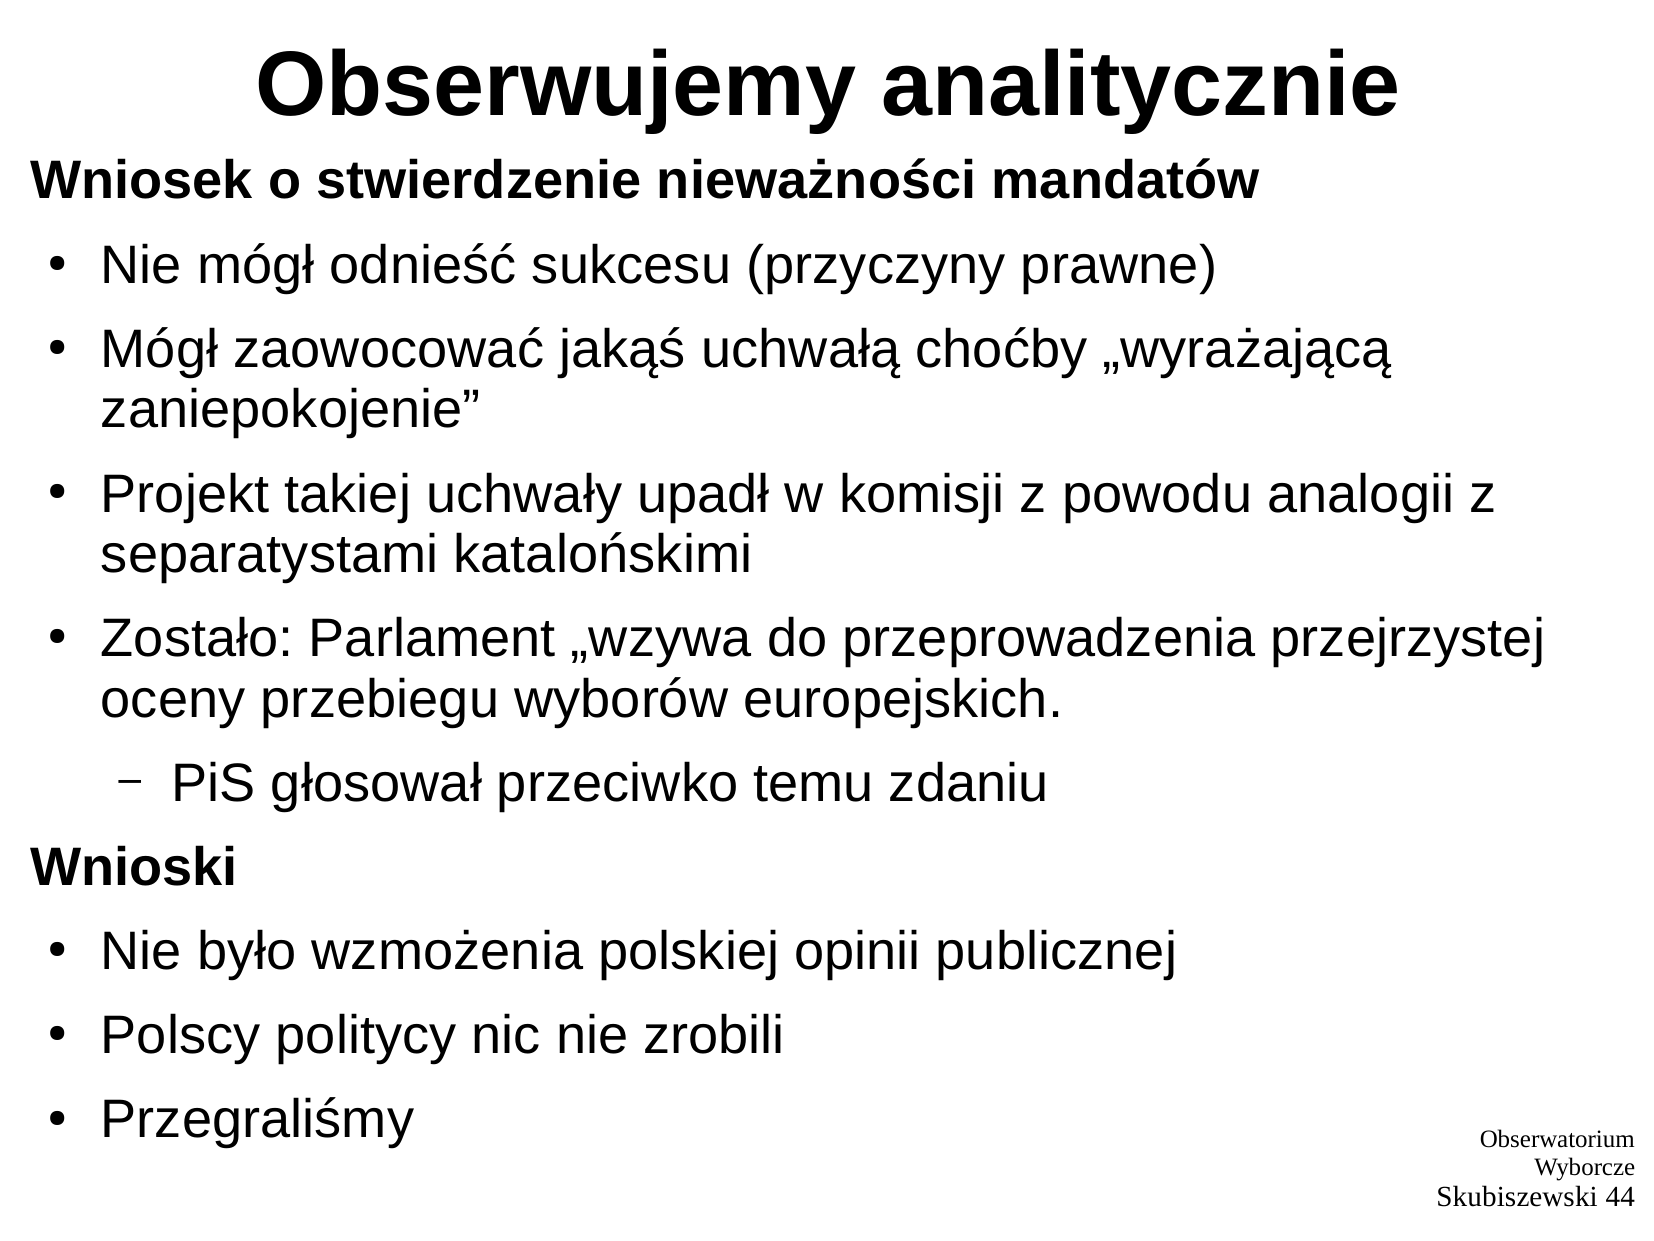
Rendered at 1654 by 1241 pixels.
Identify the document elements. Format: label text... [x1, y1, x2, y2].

list Wniosek o stwierdzenie nieważności mandatów Nie mógł odnieść sukcesu (przyczyny prawne) Mógł zaowocować jakąś uchwałą choćby „wyrażającą zaniepokojenie” Projekt takiej uchwały upadł w komisji z powodu analogii z separatystami katalońskimi Zostało: Parlament „wzywa do przeprowadzenia przejrzystej oceny przebiegu wyborów europejskich. PiS głosował przeciwko temu zdaniu Wnioski Nie było wzmożenia polskiej opinii publicznej Polscy politycy nic nie zrobili Przegraliśmy [30, 150, 1621, 1216]
title Obserwujemy analitycznie [84, 32, 1573, 150]
